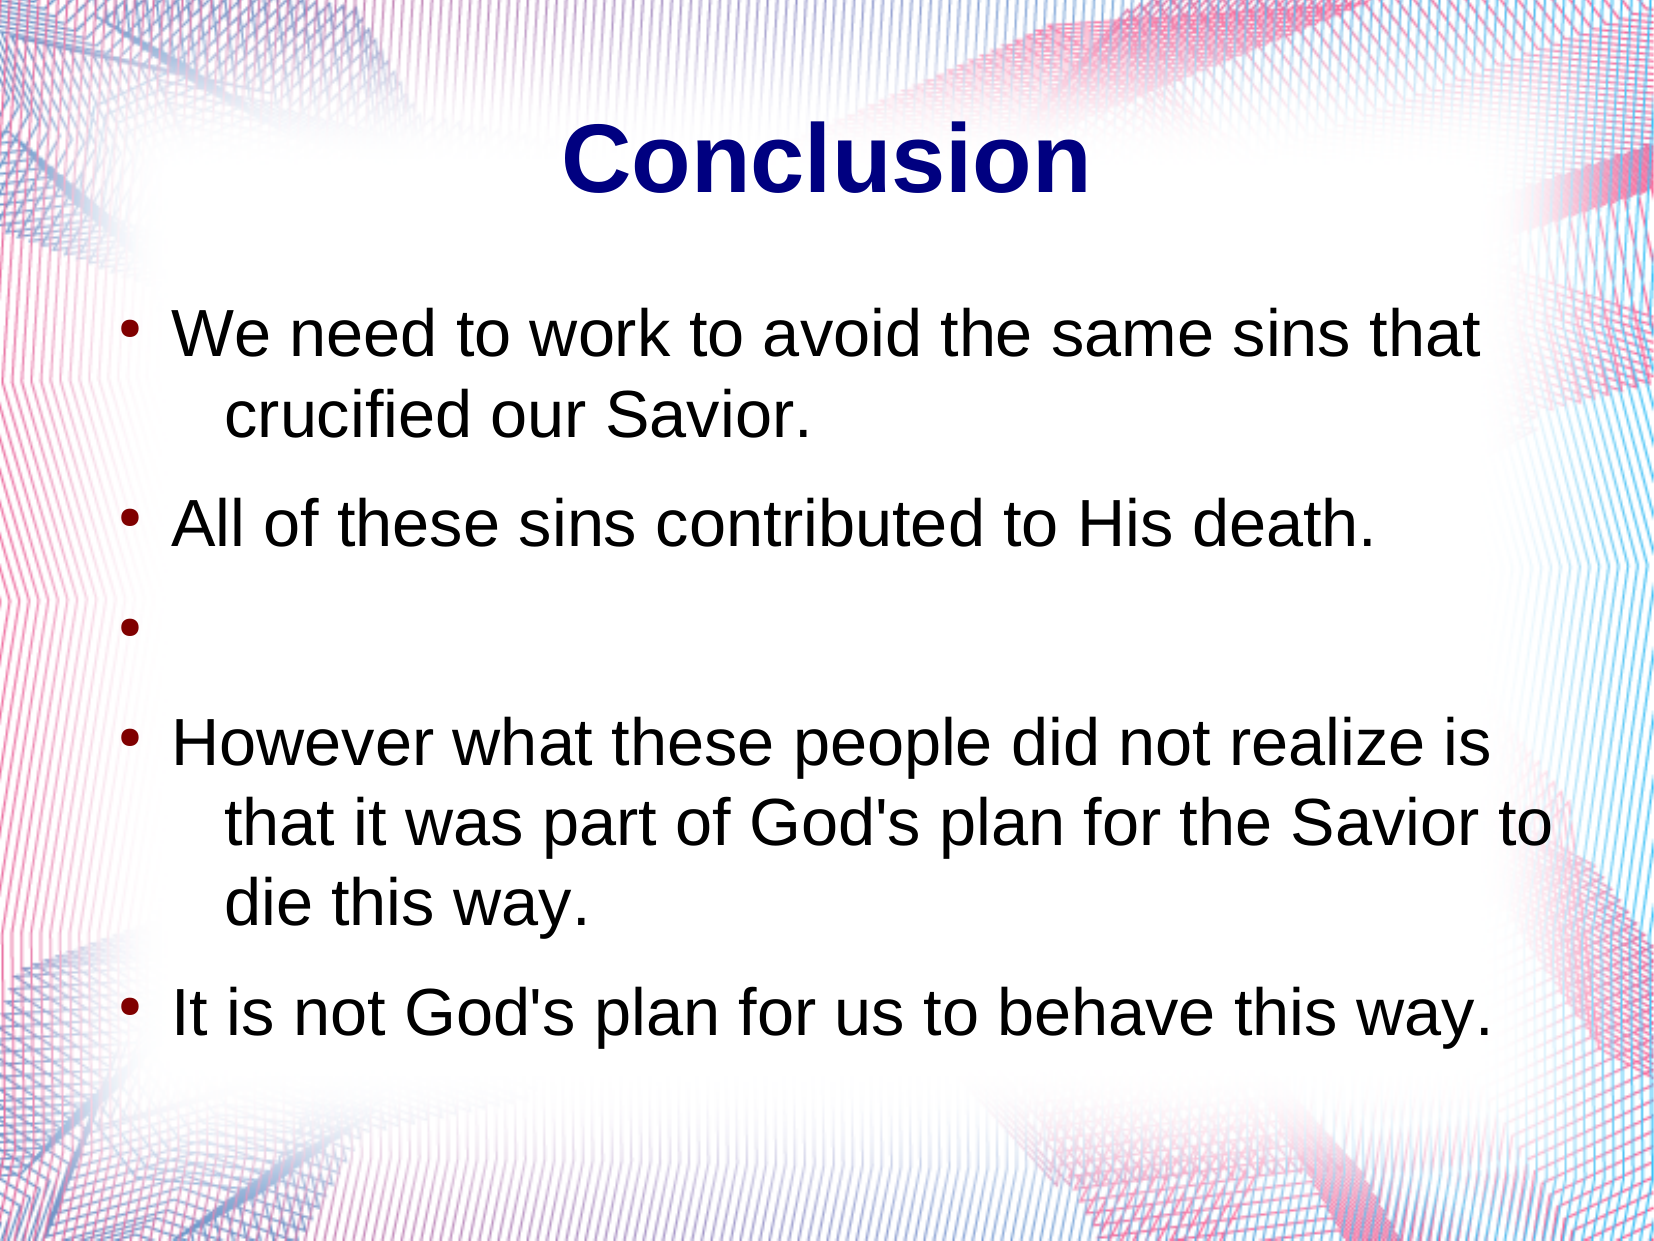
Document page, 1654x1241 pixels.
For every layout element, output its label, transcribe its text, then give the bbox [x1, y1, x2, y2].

list We need to work to avoid the same sins that crucified our Savior. All of these sins contributed to His death. However what these people did not realize is that it was part of God's plan for the Savior to die this way. It is not God's plan for us to behave this way. [82, 290, 1571, 1109]
title Conclusion [82, 49, 1571, 257]
